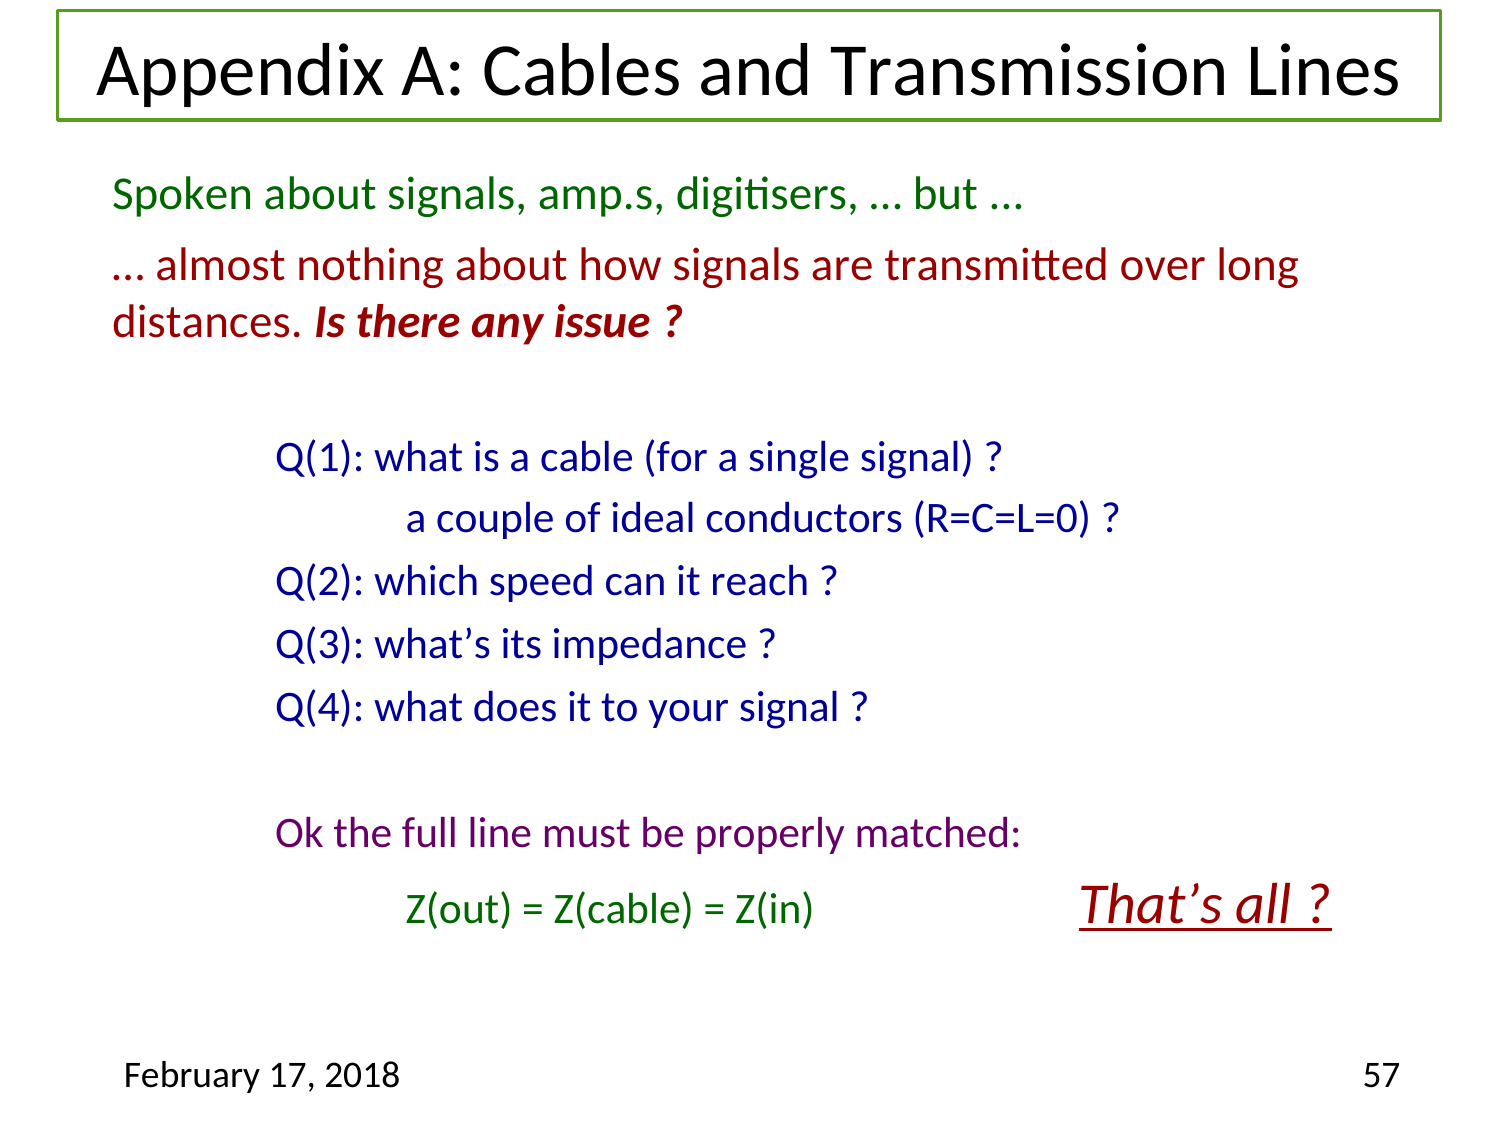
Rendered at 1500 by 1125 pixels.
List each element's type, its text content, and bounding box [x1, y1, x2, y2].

list Spoken about signals, amp.s, digitisers, … but ... … almost nothing about how signals are transmitted over long distances. Is there any issue ? Q(1): what is a cable (for a single signal) ? a couple of ideal conductors (R=C=L=0) ? Q(2): which speed can it reach ? Q(3): what’s its impedance ? Q(4): what does it to your signal ? Ok the full line must be properly matched: Z(out) = Z(cable) = Z(in) That’s all ? [97, 154, 1358, 954]
title Appendix A: Cables and Transmission Lines [57, 10, 1441, 121]
